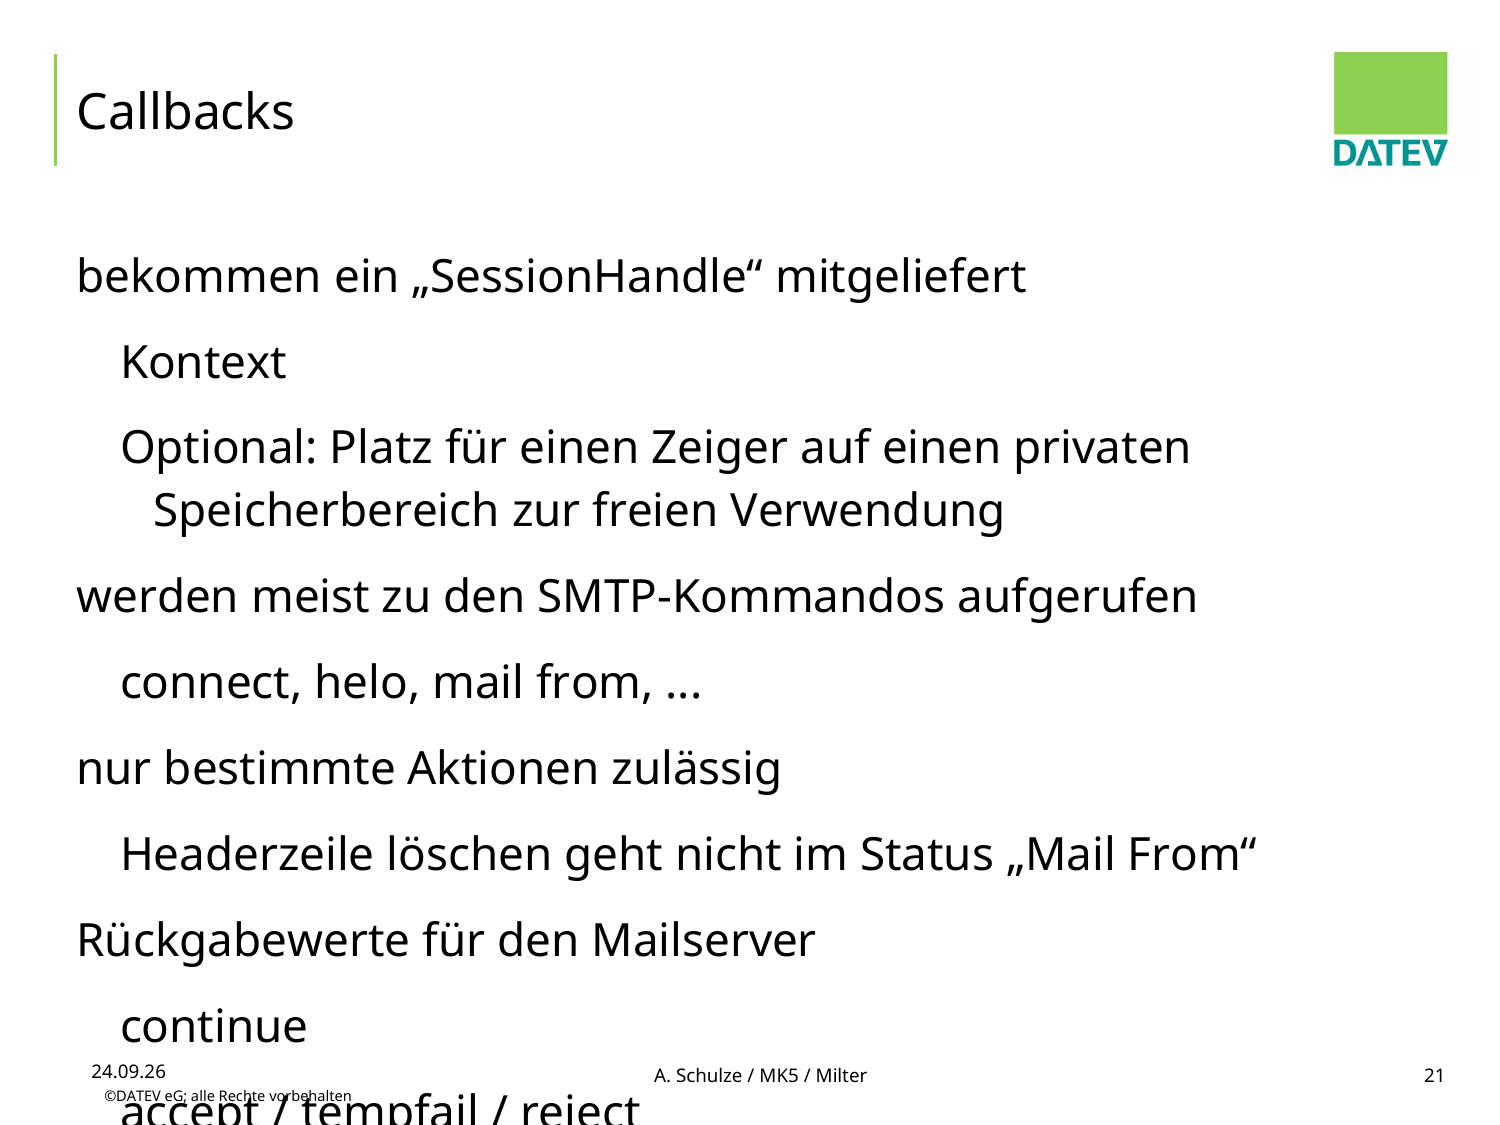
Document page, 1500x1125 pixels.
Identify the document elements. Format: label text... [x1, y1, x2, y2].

list bekommen ein „SessionHandle“ mitgeliefert Kontext Optional: Platz für einen Zeiger auf einen privaten Speicherbereich zur freien Verwendung werden meist zu den SMTP-Kommandos aufgerufen connect, helo, mail from, ... nur bestimmte Aktionen zulässig Headerzeile löschen geht nicht im Status „Mail From“ Rückgabewerte für den Mailserver continue accept / tempfail / reject [76, 243, 1447, 1065]
title Callbacks [76, 39, 1235, 182]
picture [1333, 52, 1478, 173]
